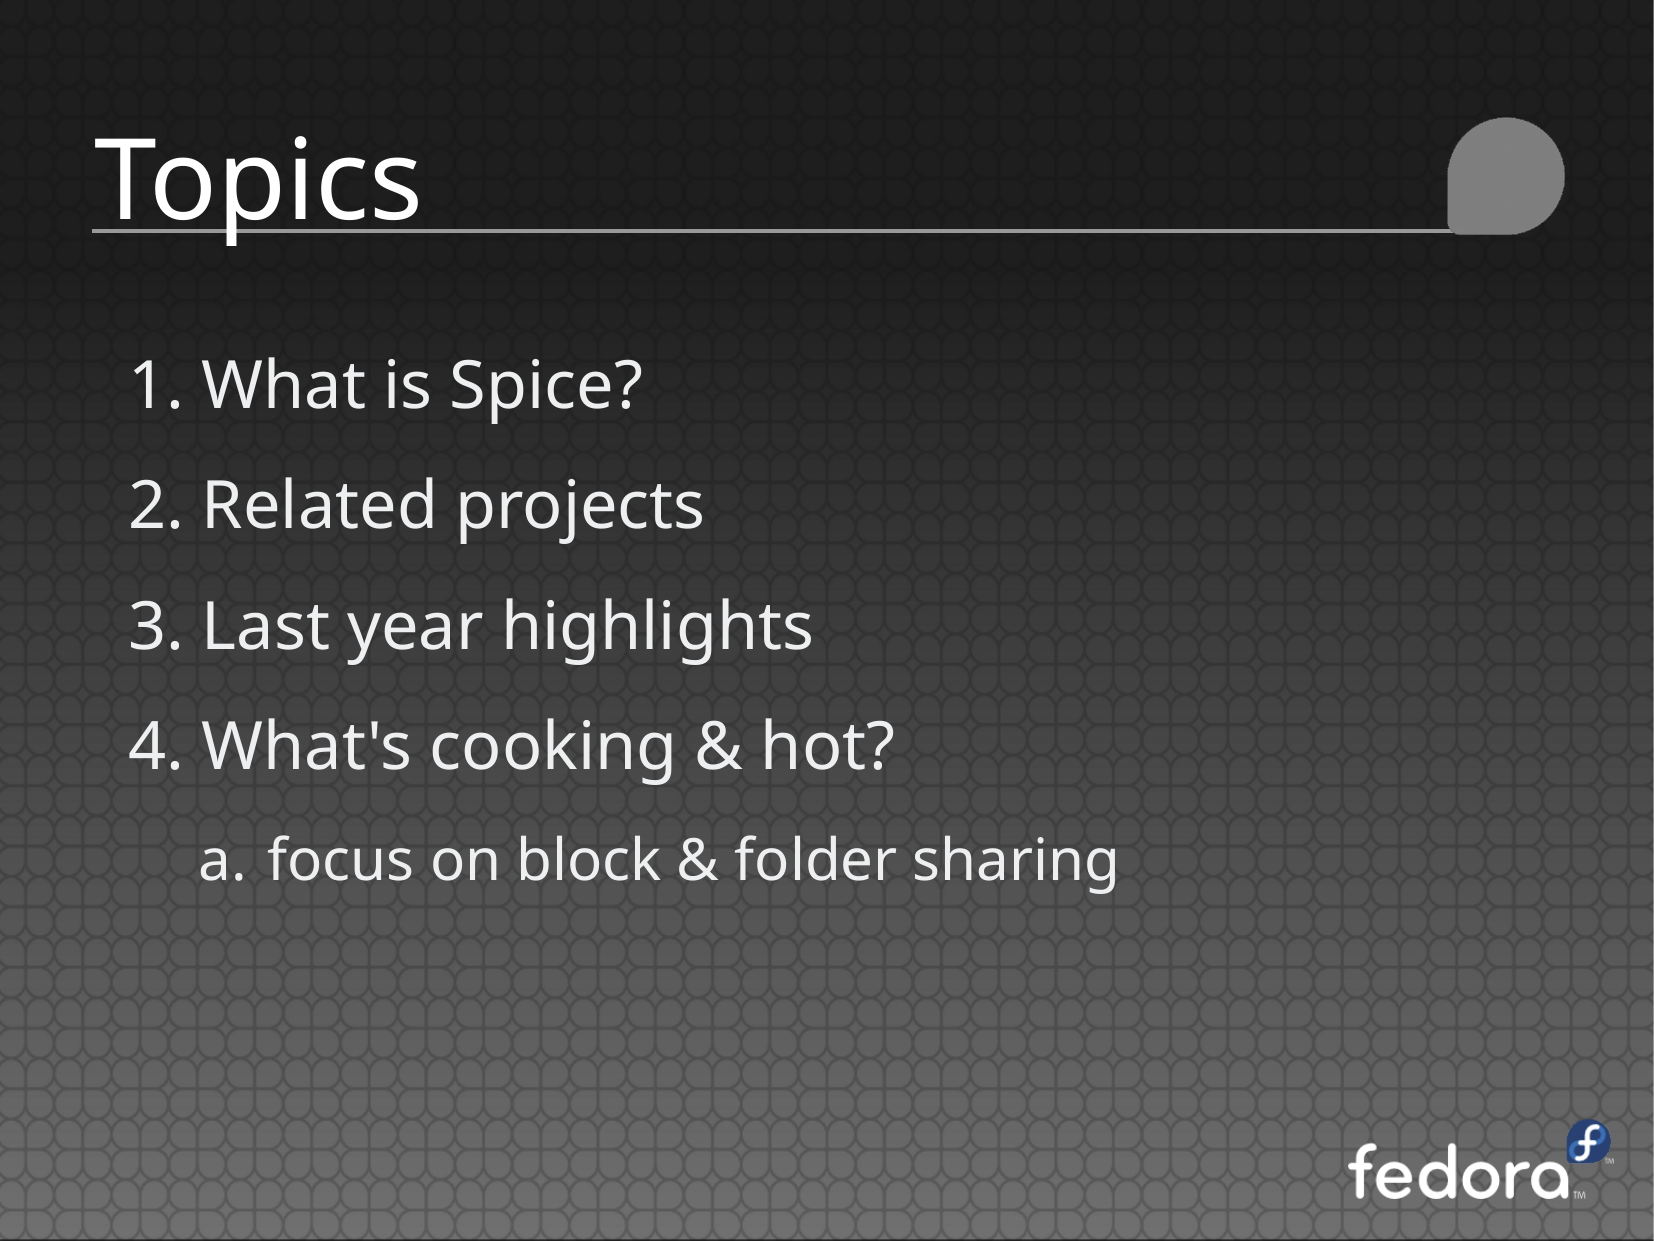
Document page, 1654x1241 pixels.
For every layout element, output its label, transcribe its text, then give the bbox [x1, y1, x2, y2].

list What is Spice? Related projects Last year highlights What's cooking & hot? focus on block & folder sharing [110, 217, 1498, 1153]
picture [0, 0, 1654, 1241]
title Topics [94, 100, 1426, 251]
